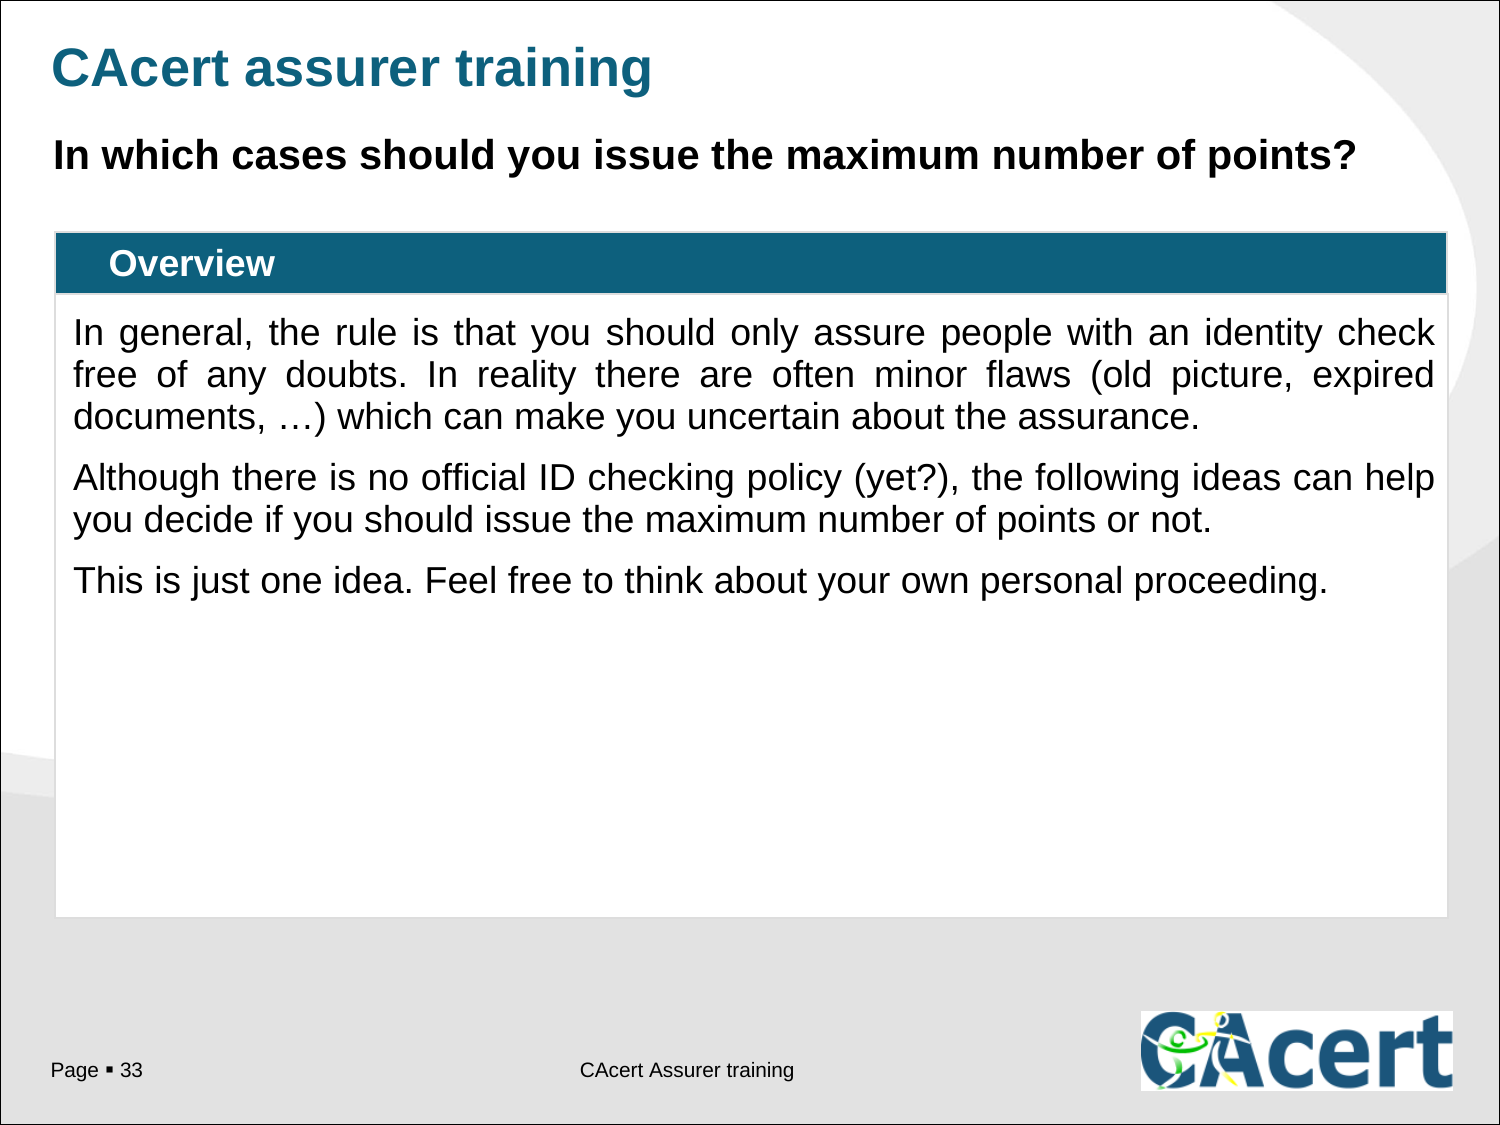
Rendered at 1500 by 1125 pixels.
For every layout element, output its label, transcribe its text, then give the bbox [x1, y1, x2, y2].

picture [1, 1, 1499, 1124]
title CAcert assurer training [51, 19, 1450, 118]
text_box In general, the rule is that you should only assure people with an identity check free of any doubts. In reality there are often minor flaws (old picture, expired documents, …) which can make you uncertain about the assurance. Although there is no official ID checking policy (yet?), the following ideas can help you decide if you should issue the maximum number of points or not. This is just one idea. Feel free to think about your own personal proceeding. [55, 294, 1448, 919]
text_box Overview [55, 232, 1447, 294]
text_box In which cases should you issue the maximum number of points? [53, 125, 1448, 185]
